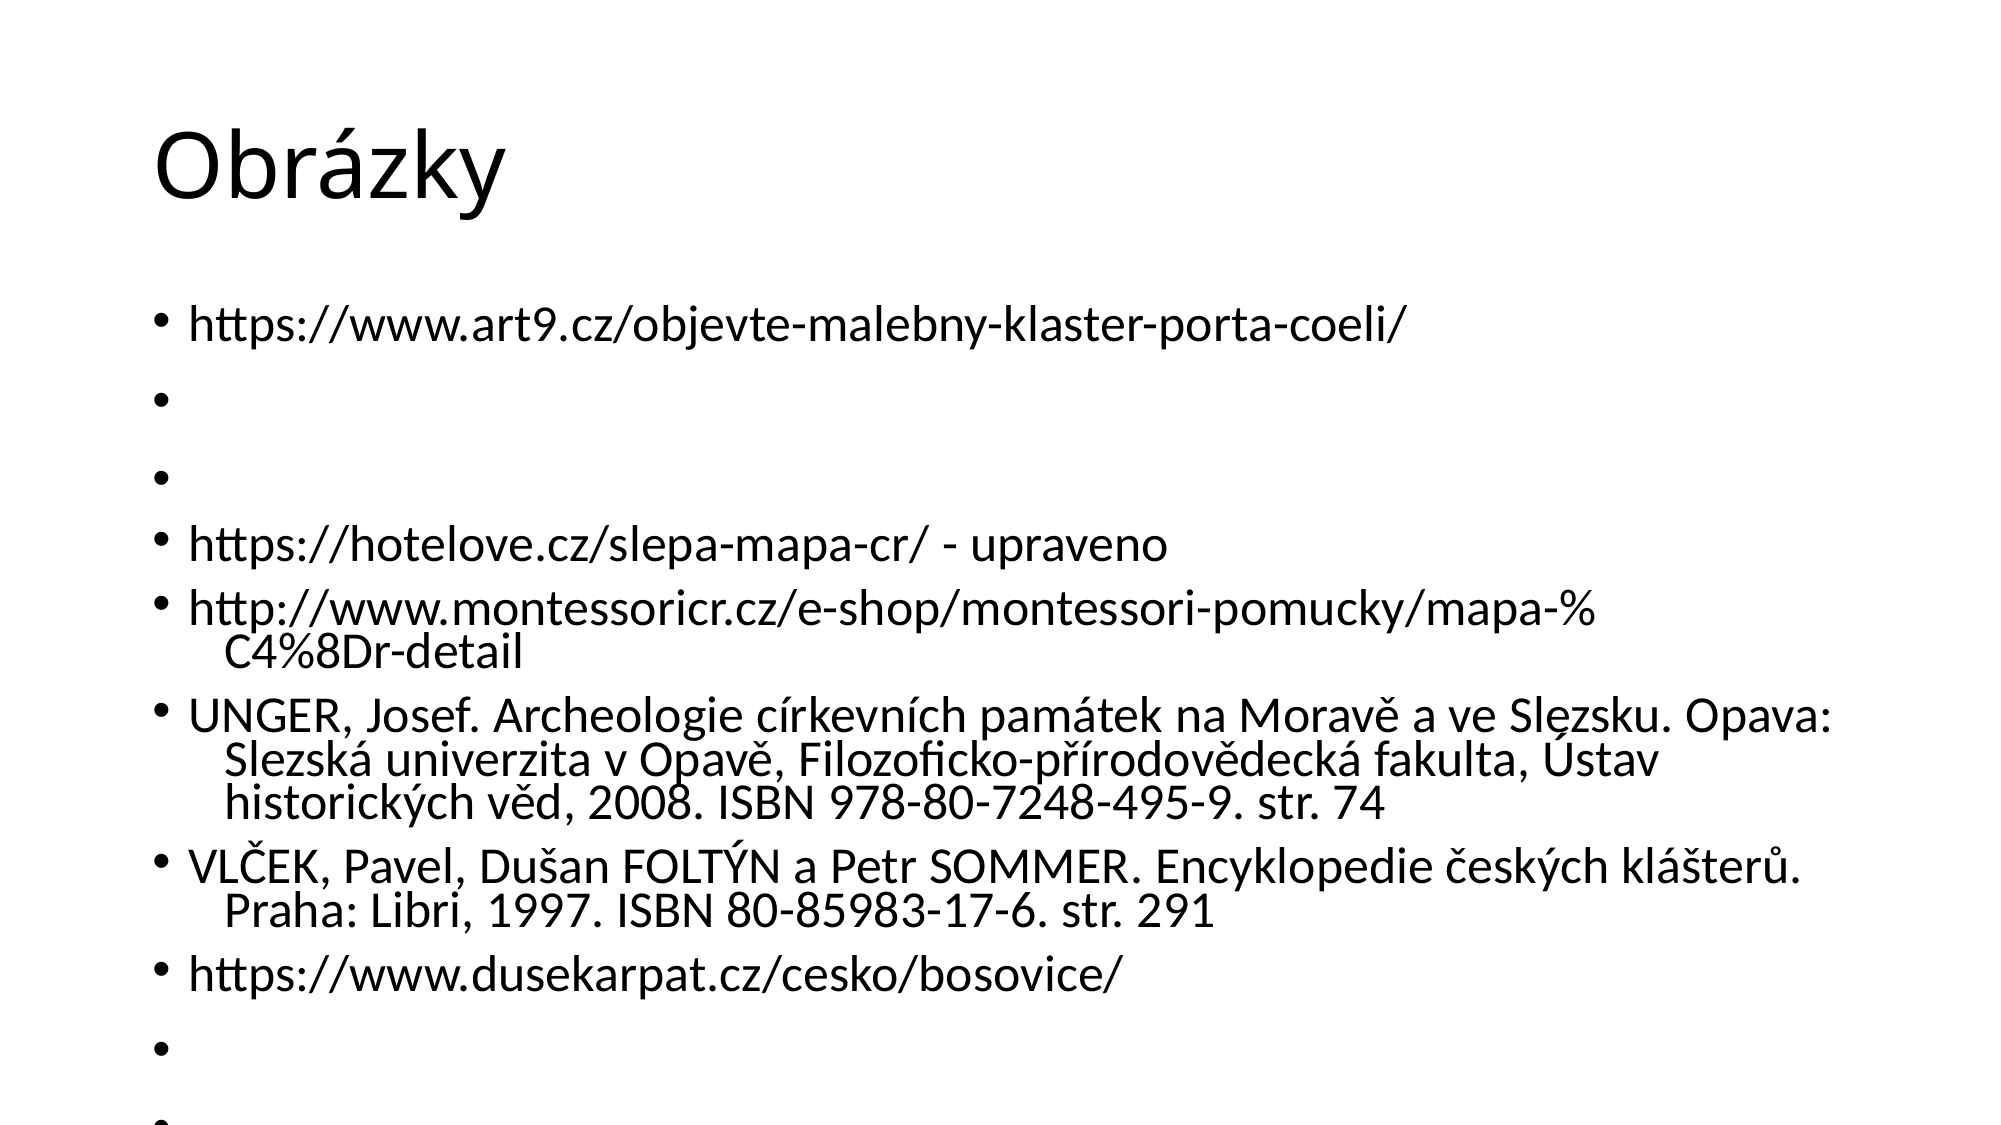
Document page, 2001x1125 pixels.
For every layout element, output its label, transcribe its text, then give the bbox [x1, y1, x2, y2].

title Obrázky [137, 59, 1863, 278]
list https://www.art9.cz/objevte-malebny-klaster-porta-coeli/ https://hotelove.cz/slepa-mapa-cr/ - upraveno http://www.montessoricr.cz/e-shop/montessori-pomucky/mapa-%C4%8Dr-detail UNGER, Josef. Archeologie církevních památek na Moravě a ve Slezsku. Opava: Slezská univerzita v Opavě, Filozoficko-přírodovědecká fakulta, Ústav historických věd, 2008. ISBN 978-80-7248-495-9. str. 74 VLČEK, Pavel, Dušan FOLTÝN a Petr SOMMER. Encyklopedie českých klášterů. Praha: Libri, 1997. ISBN 80-85983-17-6. str. 291 https://www.dusekarpat.cz/cesko/bosovice/ [137, 299, 1863, 1014]
